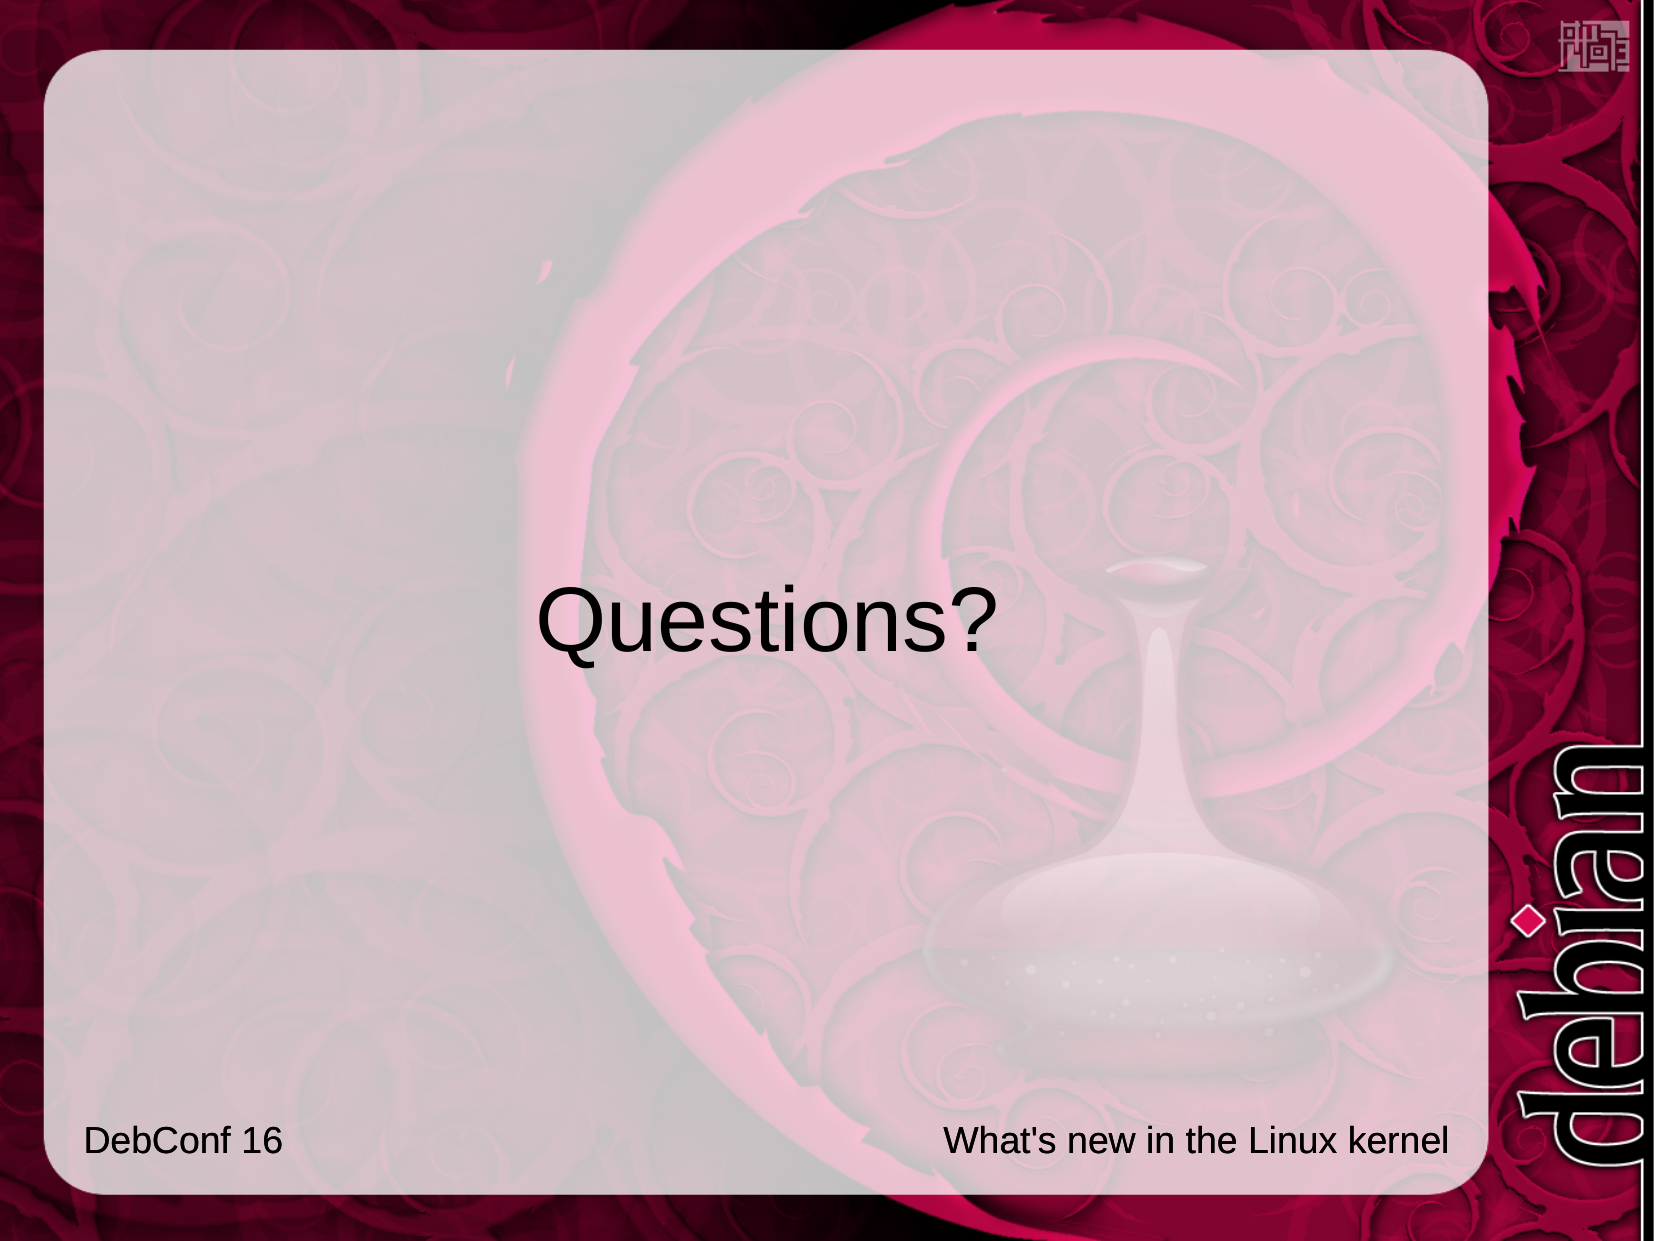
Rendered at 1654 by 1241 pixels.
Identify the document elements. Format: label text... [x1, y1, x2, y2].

text_box What's new in the Linux kernel [770, 1112, 1465, 1170]
title Questions? [59, 516, 1477, 724]
text_box DebConf 16 [68, 1112, 746, 1170]
picture [0, 0, 1654, 1241]
